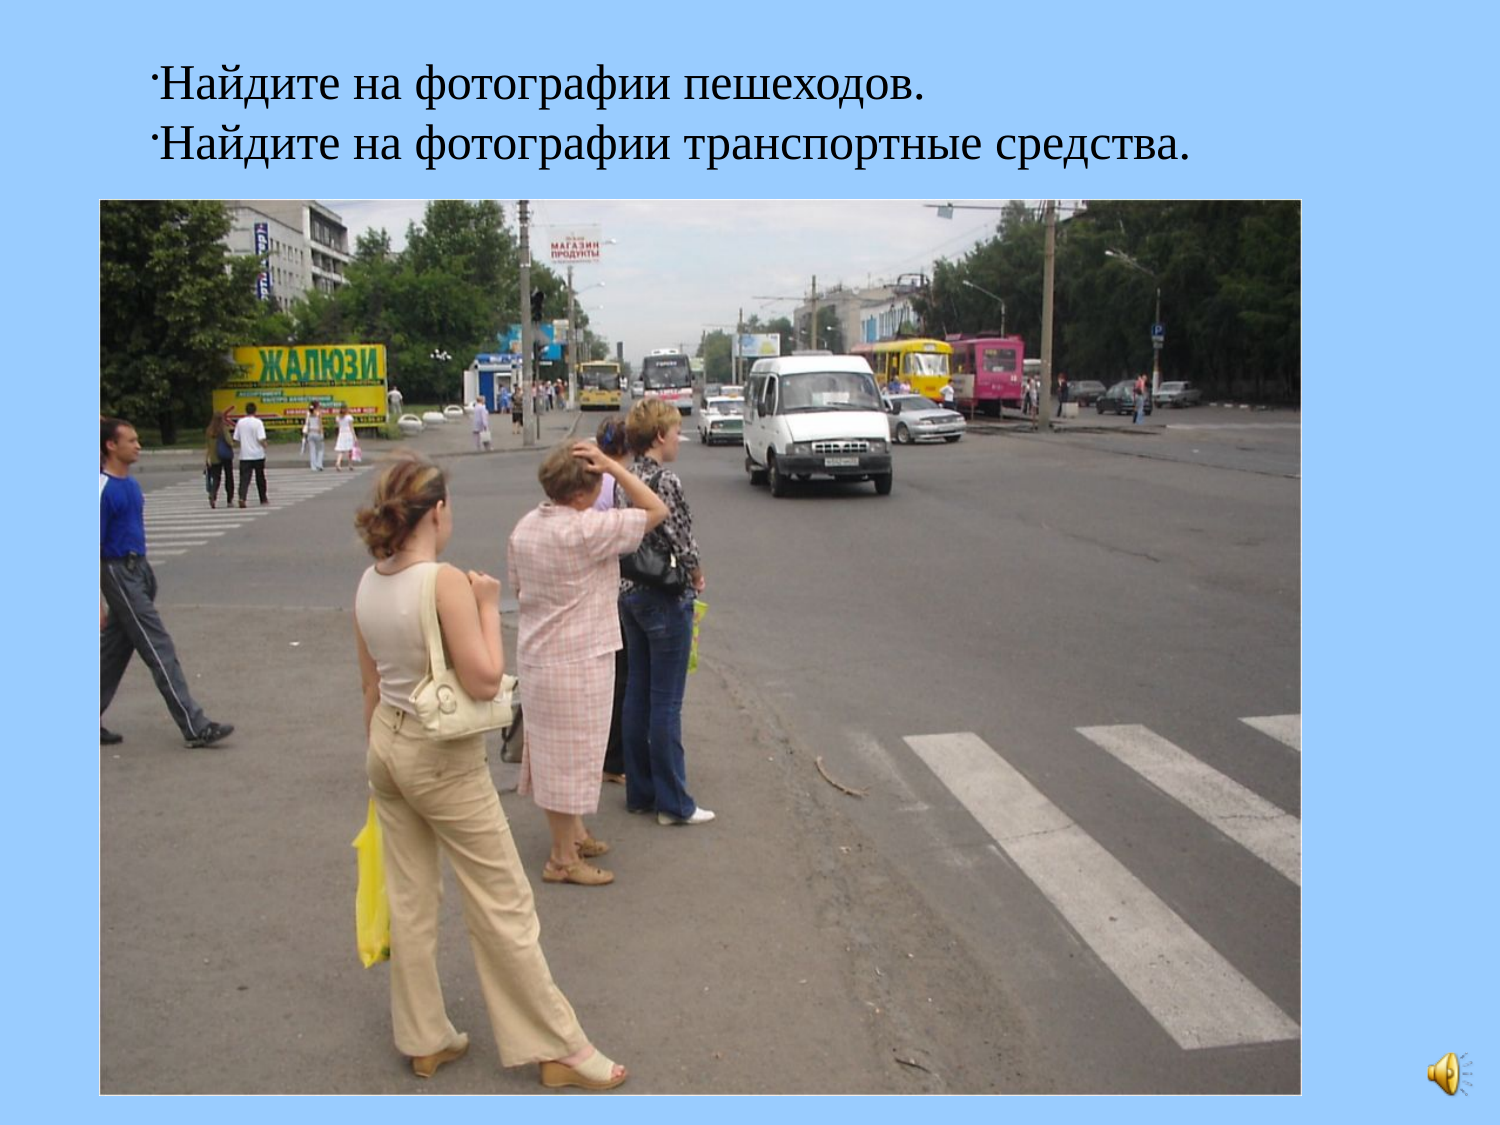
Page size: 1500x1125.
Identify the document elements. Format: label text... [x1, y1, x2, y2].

picture [99, 199, 1302, 1096]
picture [1426, 1051, 1477, 1102]
text_box Найдите на фотографии пешеходов. Найдите на фотографии транспортные средства. [76, 42, 1436, 178]
